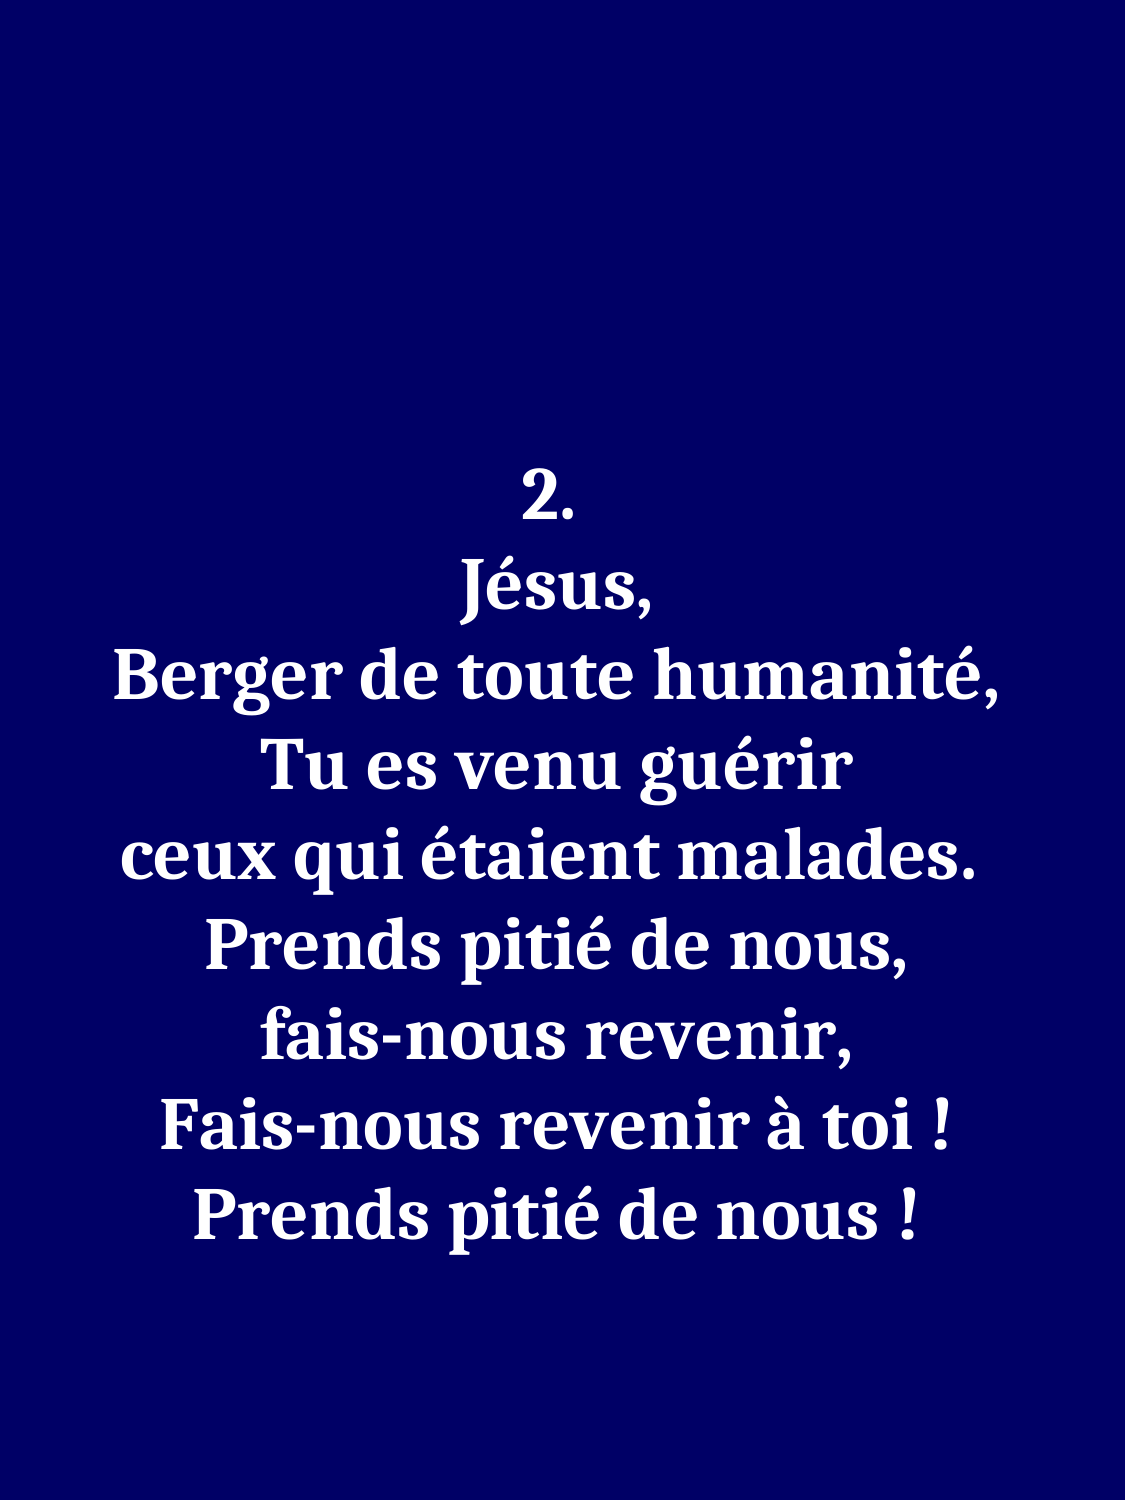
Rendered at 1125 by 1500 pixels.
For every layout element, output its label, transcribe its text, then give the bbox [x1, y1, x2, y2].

text_box 2. Jésus, Berger de toute humanité, Tu es venu guérir ceux qui étaient malades. Prends pitié de nous, fais-nous revenir, Fais-nous revenir à toi ! Prends pitié de nous ! [0, 347, 1114, 1311]
